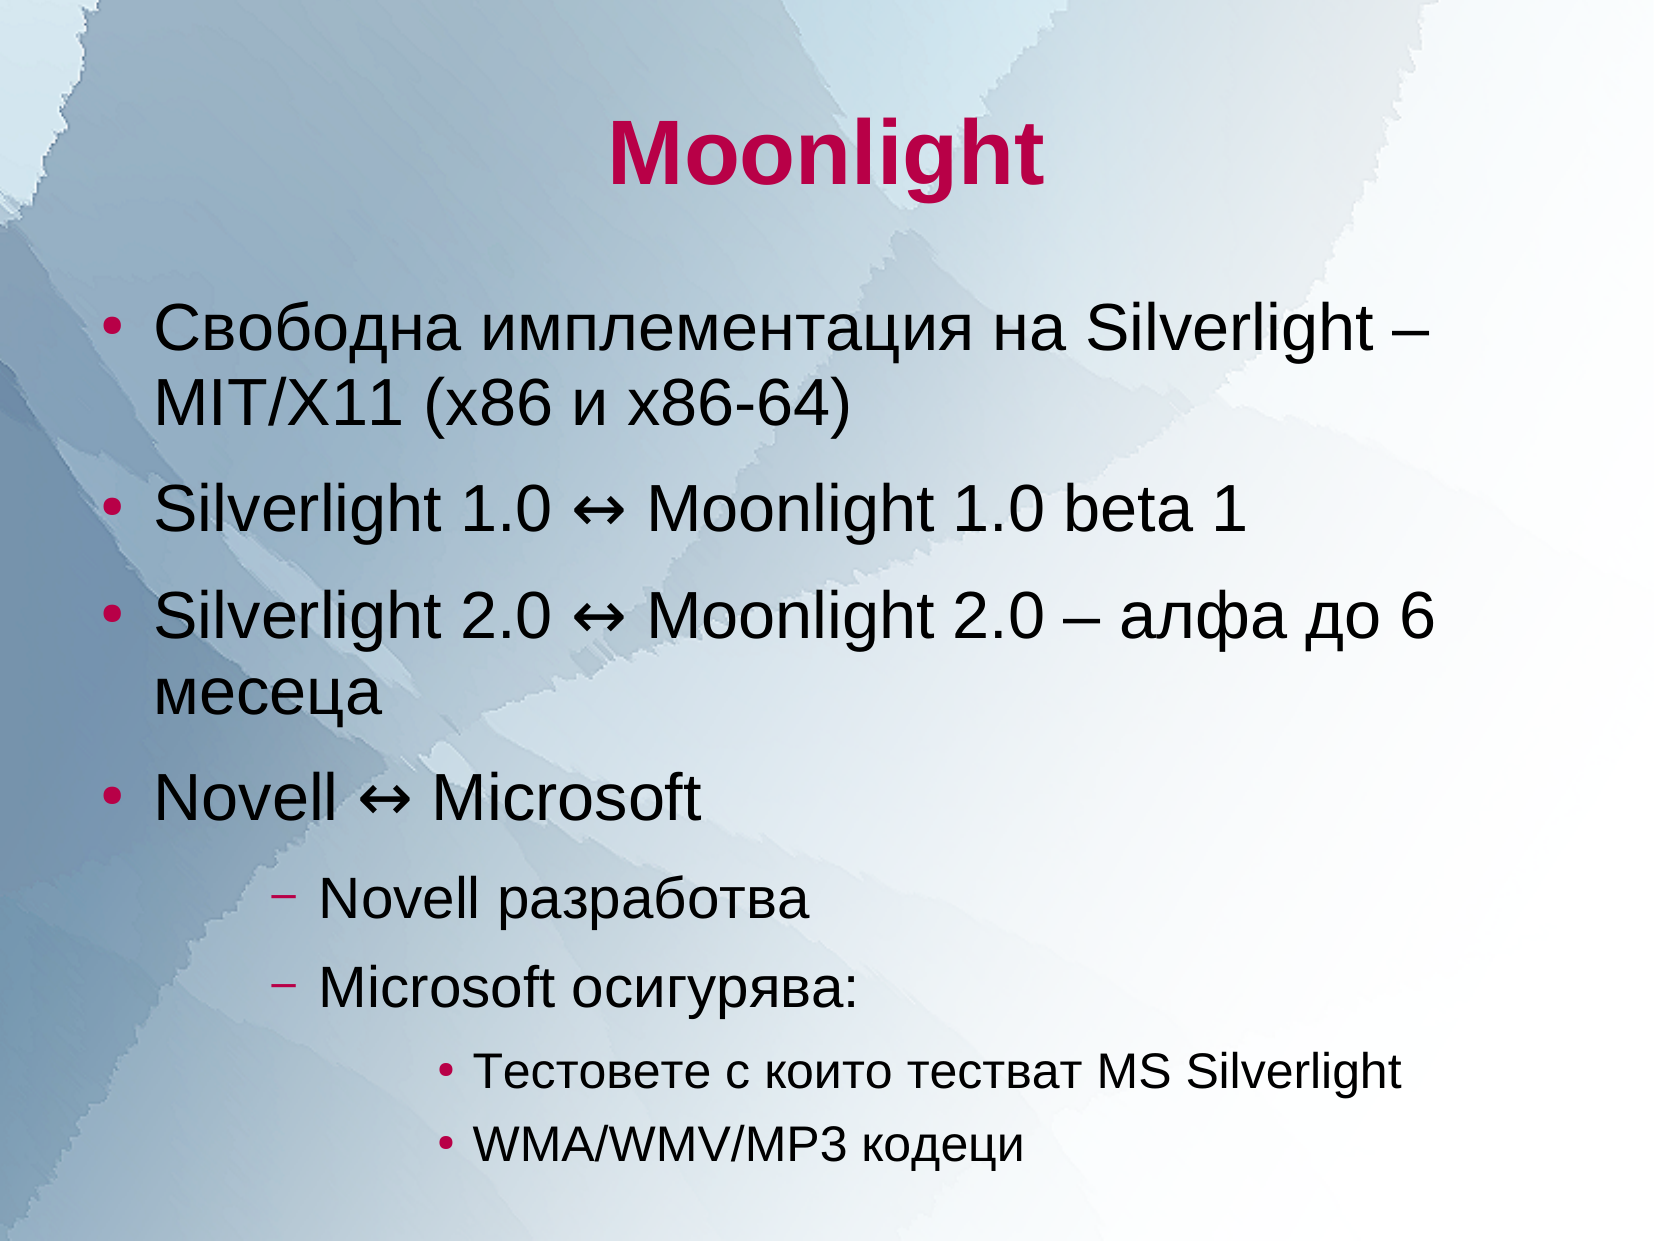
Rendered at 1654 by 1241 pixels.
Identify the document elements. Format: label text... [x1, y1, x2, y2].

list Свободна имплементация на Silverlight – MIT/X11 (x86 и x86-64) Silverlight 1.0 ↔ Moonlight 1.0 beta 1 Silverlight 2.0 ↔ Moonlight 2.0 – алфа до 6 месеца Novell ↔ Microsoft Novell разработва Microsoft осигурява: Тестовете с които тестват MS Silverlight WMA/WMV/MP3 кодеци [82, 290, 1571, 1173]
title Moonlight [82, 49, 1571, 257]
picture [0, 0, 1654, 1241]
